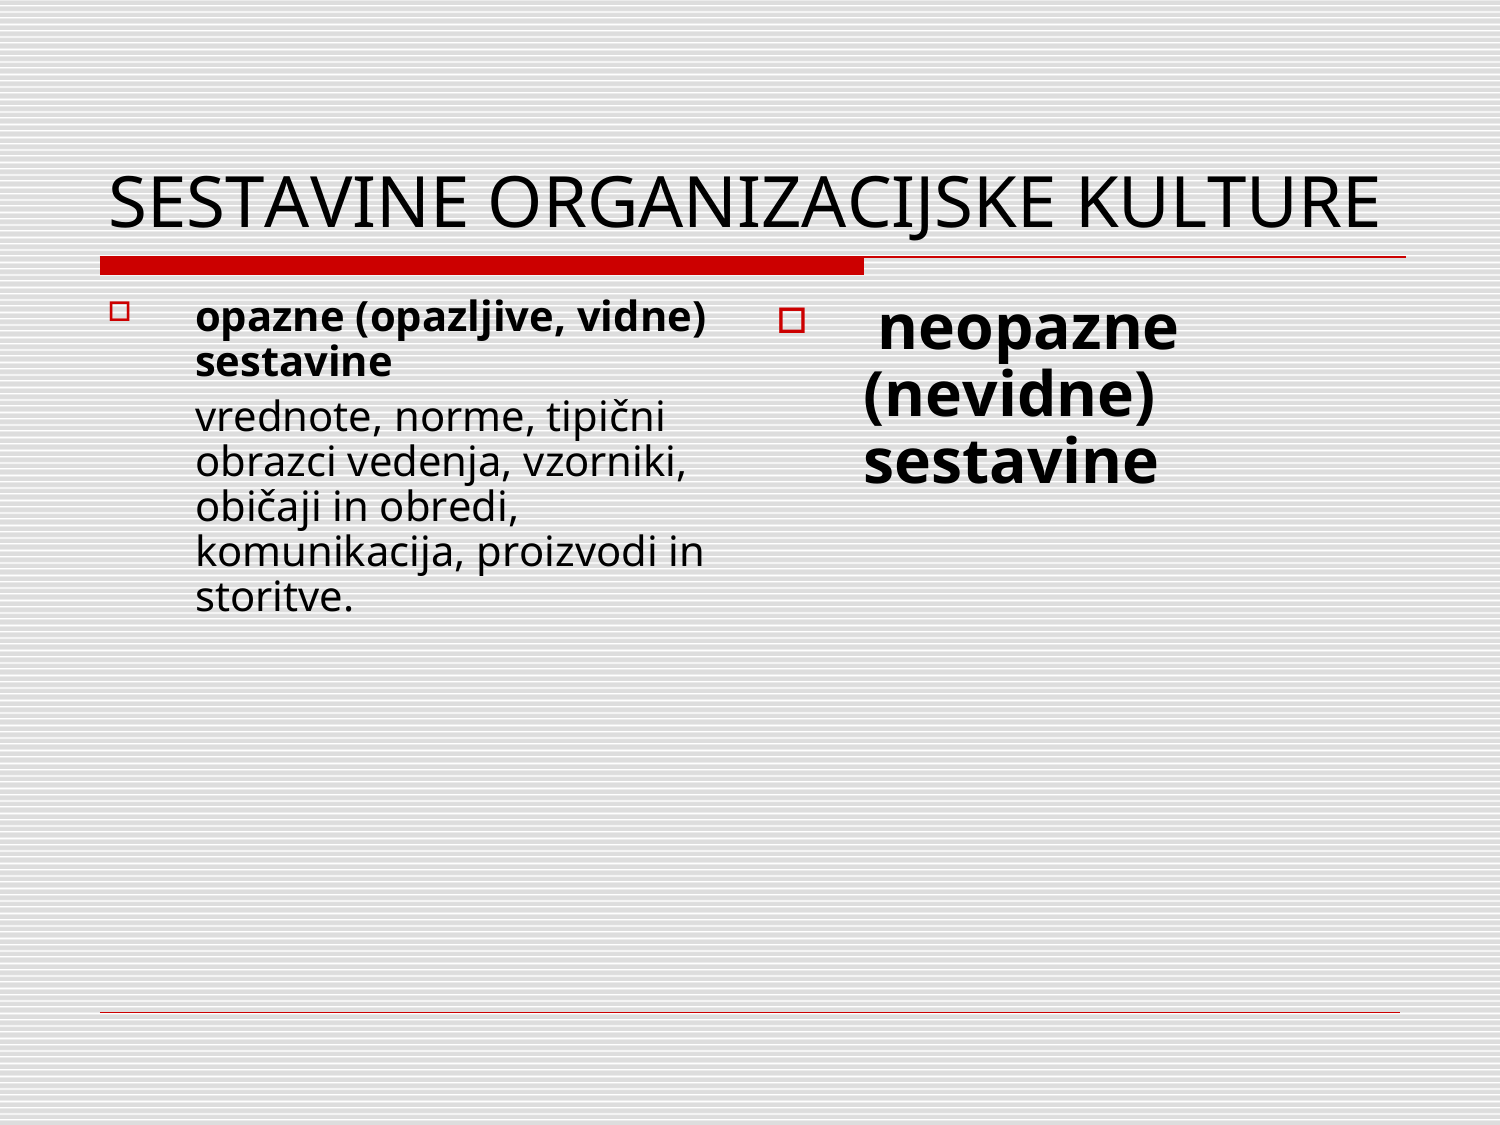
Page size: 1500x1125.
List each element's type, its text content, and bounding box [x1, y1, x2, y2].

picture [0, 0, 1500, 1125]
title SESTAVINE ORGANIZACIJSKE KULTURE [94, 49, 1407, 250]
list neopazne (nevidne) sestavine [761, 287, 1406, 988]
list opazne (opazljive, vidne) sestavine vrednote, norme, tipični obrazci vedenja, vzorniki, običaji in obredi, komunikacija, proizvodi in storitve. [92, 287, 738, 988]
